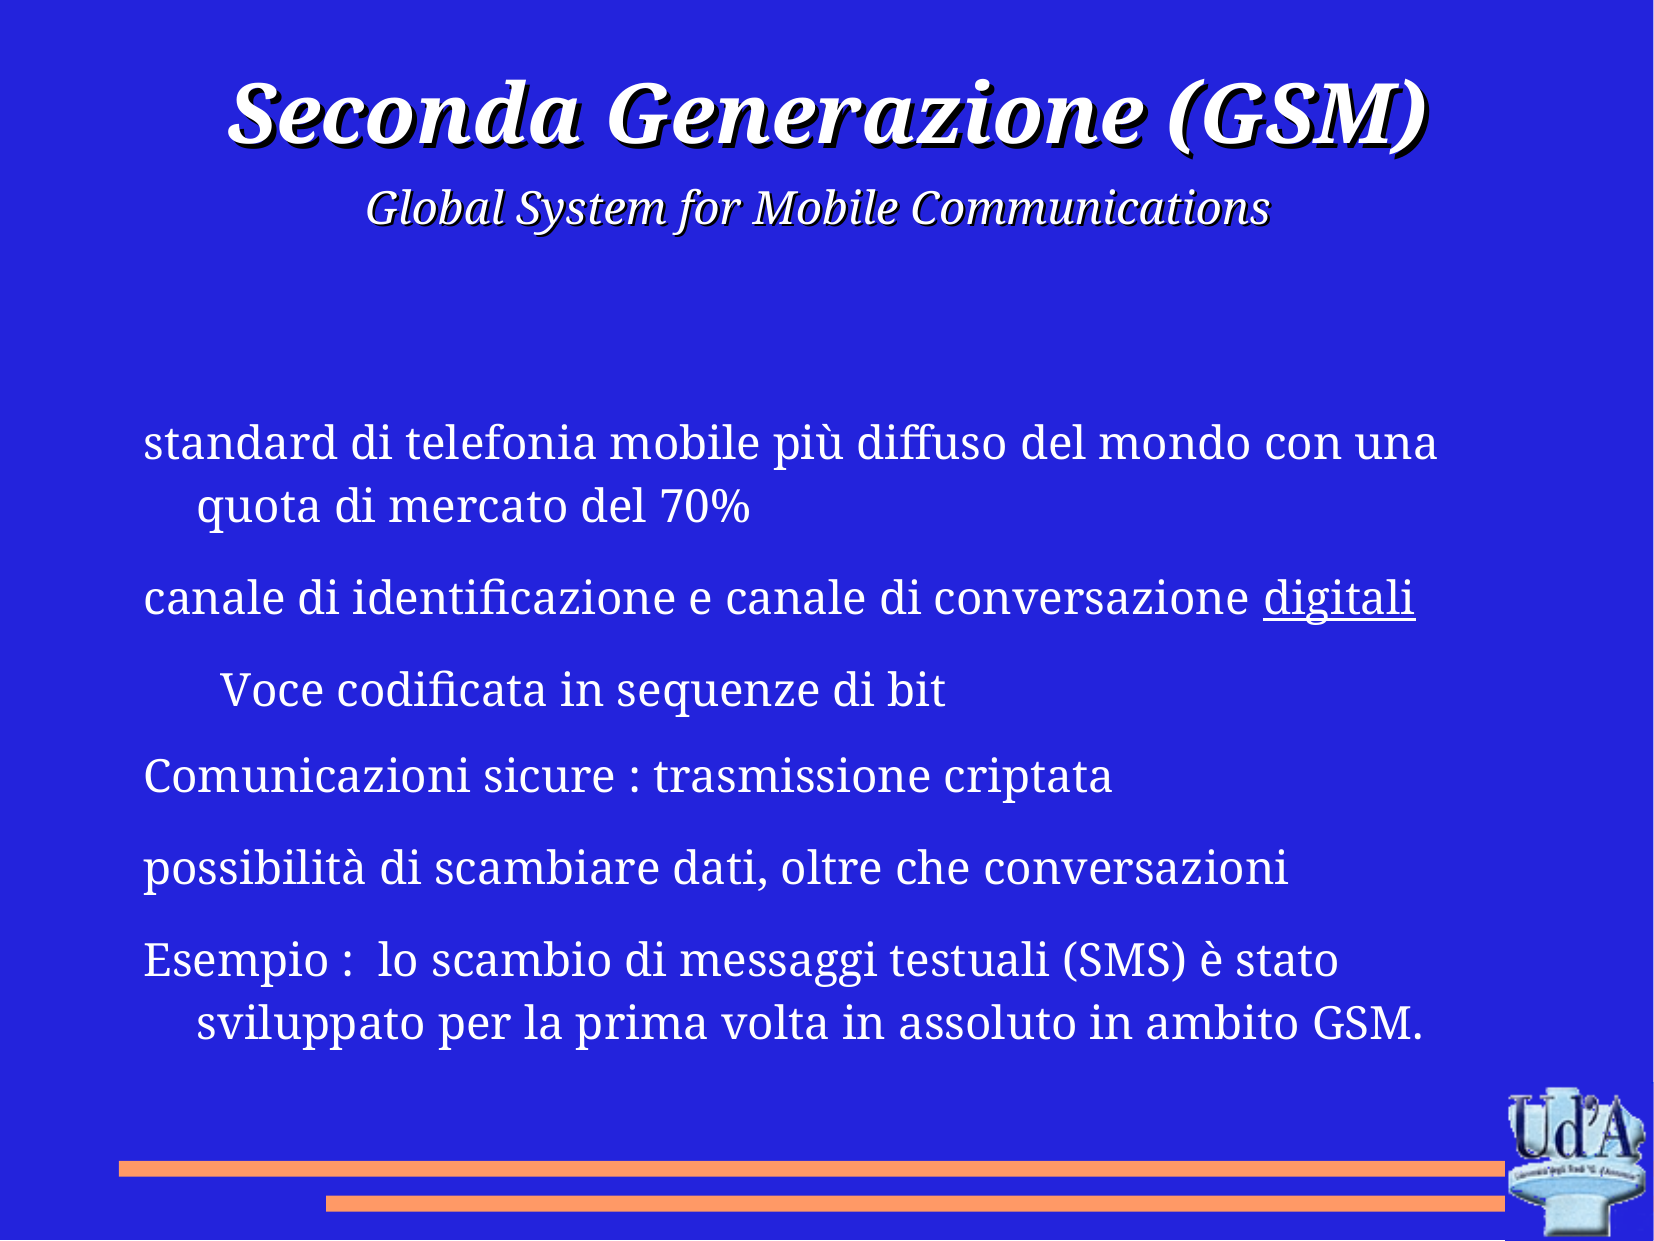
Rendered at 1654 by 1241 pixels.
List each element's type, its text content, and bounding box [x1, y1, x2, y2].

list standard di telefonia mobile più diffuso del mondo con una quota di mercato del 70% canale di identificazione e canale di conversazione digitali Voce codificata in sequenze di bit Comunicazioni sicure : trasmissione criptata possibilità di scambiare dati, oltre che conversazioni Esempio : lo scambio di messaggi testuali (SMS) è stato sviluppato per la prima volta in assoluto in ambito GSM. [125, 410, 1565, 1062]
title Seconda Generazione (GSM) [121, 46, 1534, 178]
title Global System for Mobile Communications [118, 177, 1531, 237]
picture [1505, 1082, 1654, 1241]
